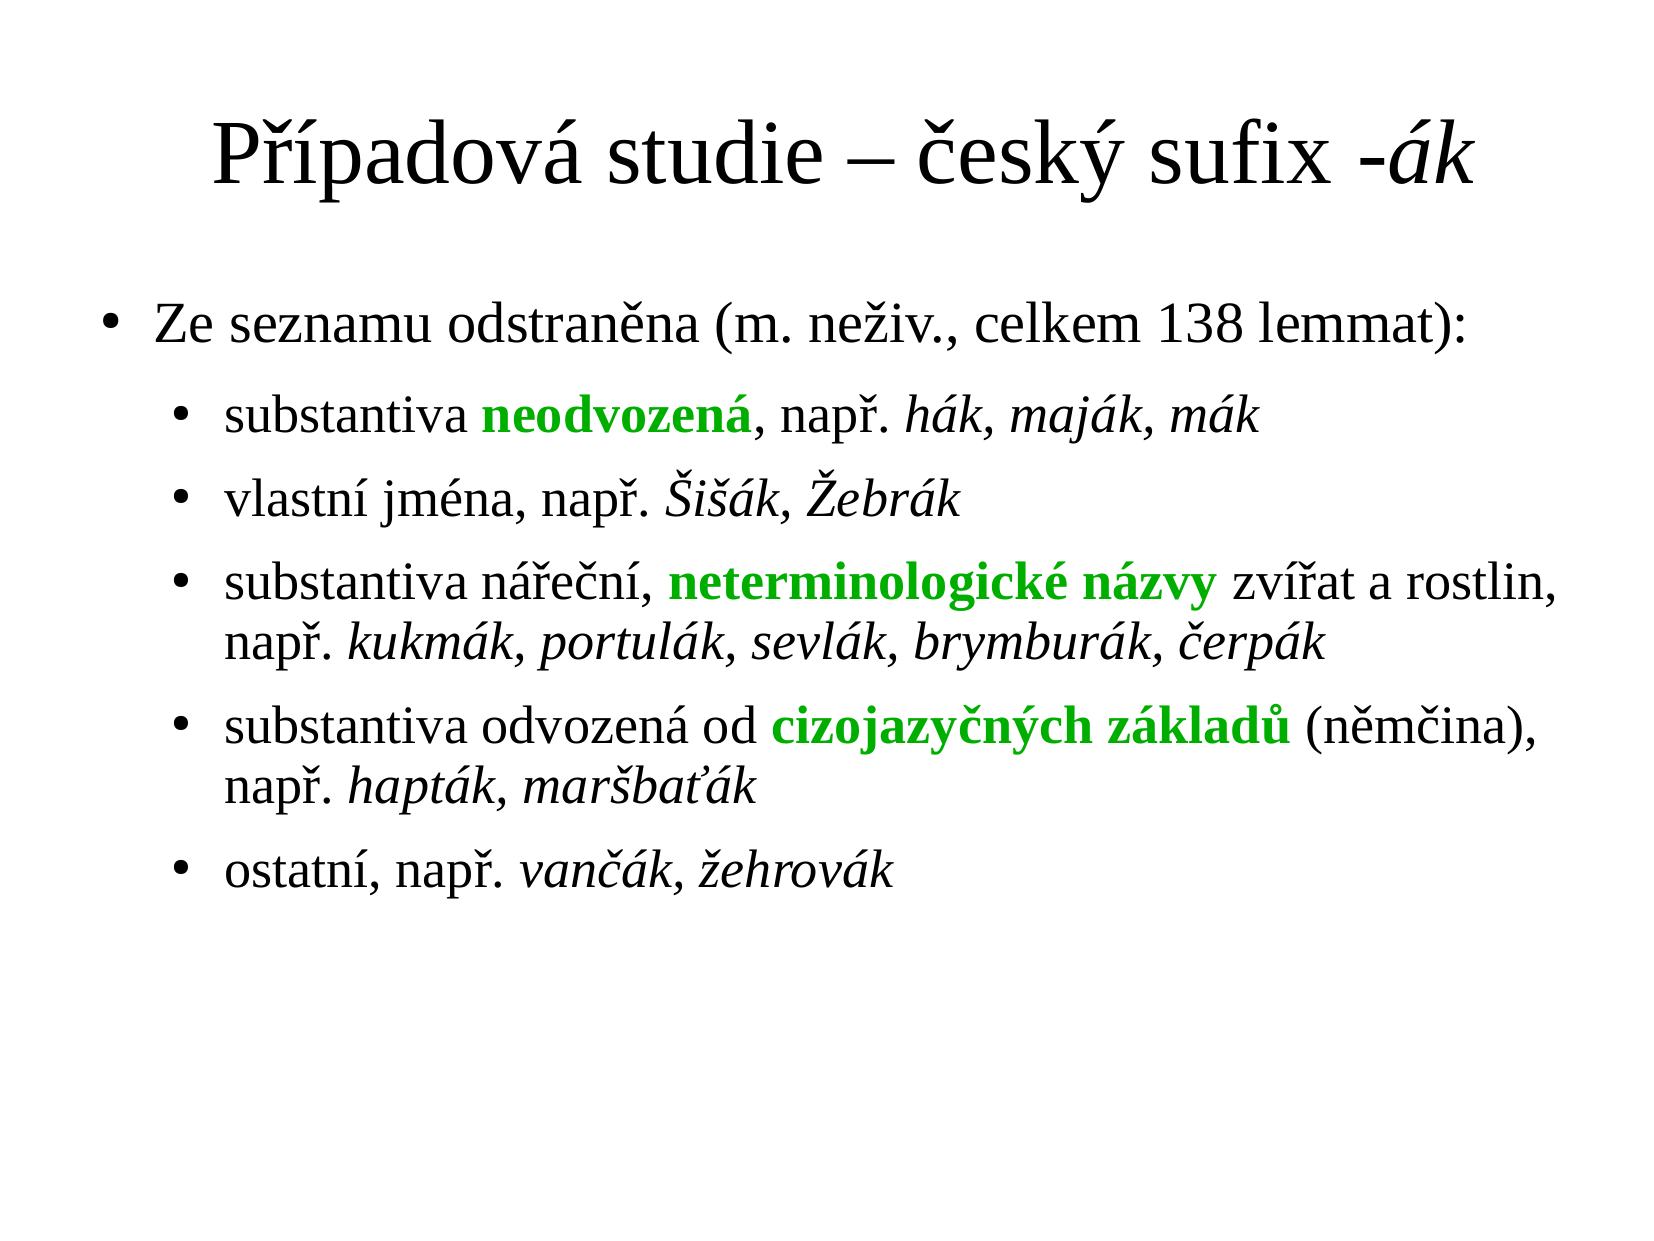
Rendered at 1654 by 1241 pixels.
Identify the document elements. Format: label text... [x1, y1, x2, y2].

title Případová studie – český sufix -ák [82, 56, 1571, 250]
list Ze seznamu odstraněna (m. neživ., celkem 138 lemmat): substantiva neodvozená, např. hák, maják, mák vlastní jména, např. Šišák, Žebrák substantiva nářeční, neterminologické názvy zvířat a rostlin, např. kukmák, portulák, sevlák, brymburák, čerpák substantiva odvozená od cizojazyčných základů (němčina), např. hapták, maršbaťák ostatní, např. vančák, žehrovák [82, 290, 1571, 1094]
